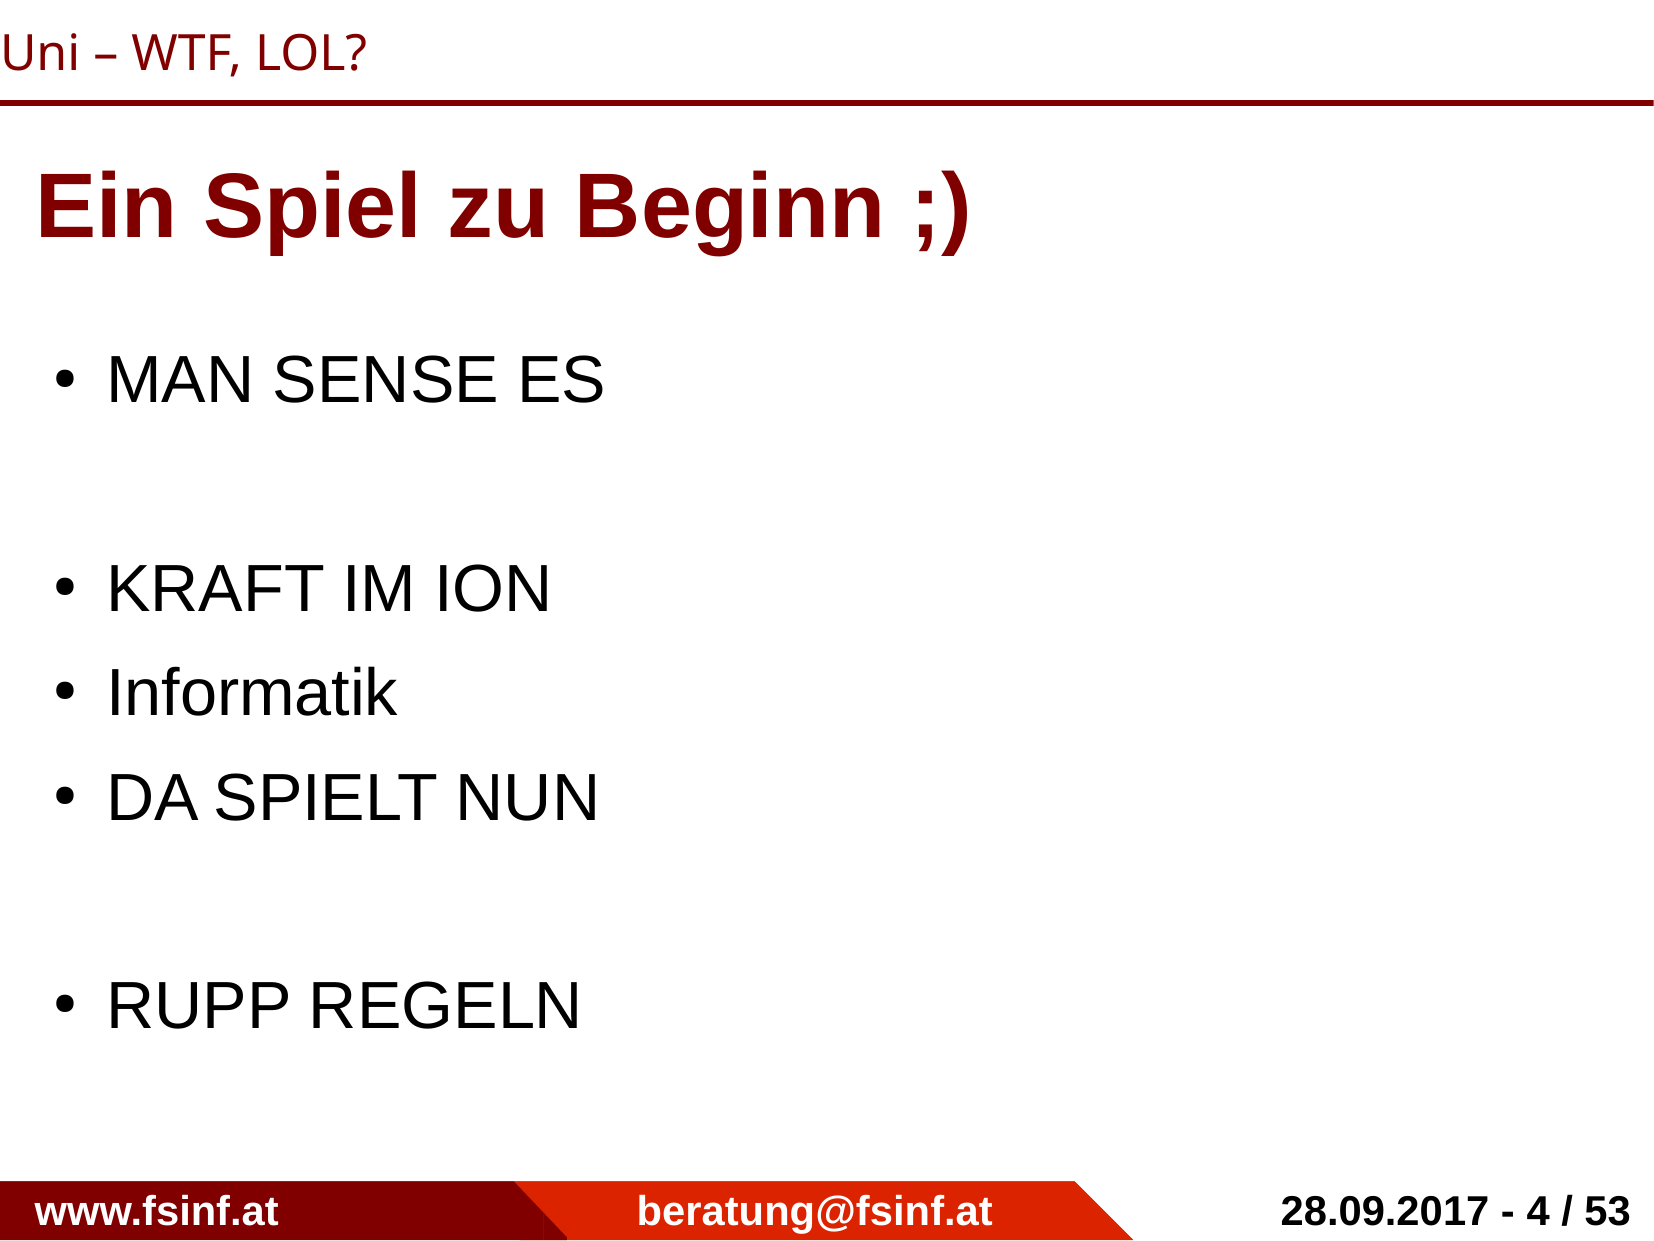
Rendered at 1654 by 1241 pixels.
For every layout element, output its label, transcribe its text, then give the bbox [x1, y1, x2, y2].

title Ein Spiel zu Beginn ;) [35, 102, 1619, 310]
list MAN SENSE ES KRAFT IM ION Informatik DA SPIELT NUN RUPP REGELN [35, 342, 1571, 1062]
